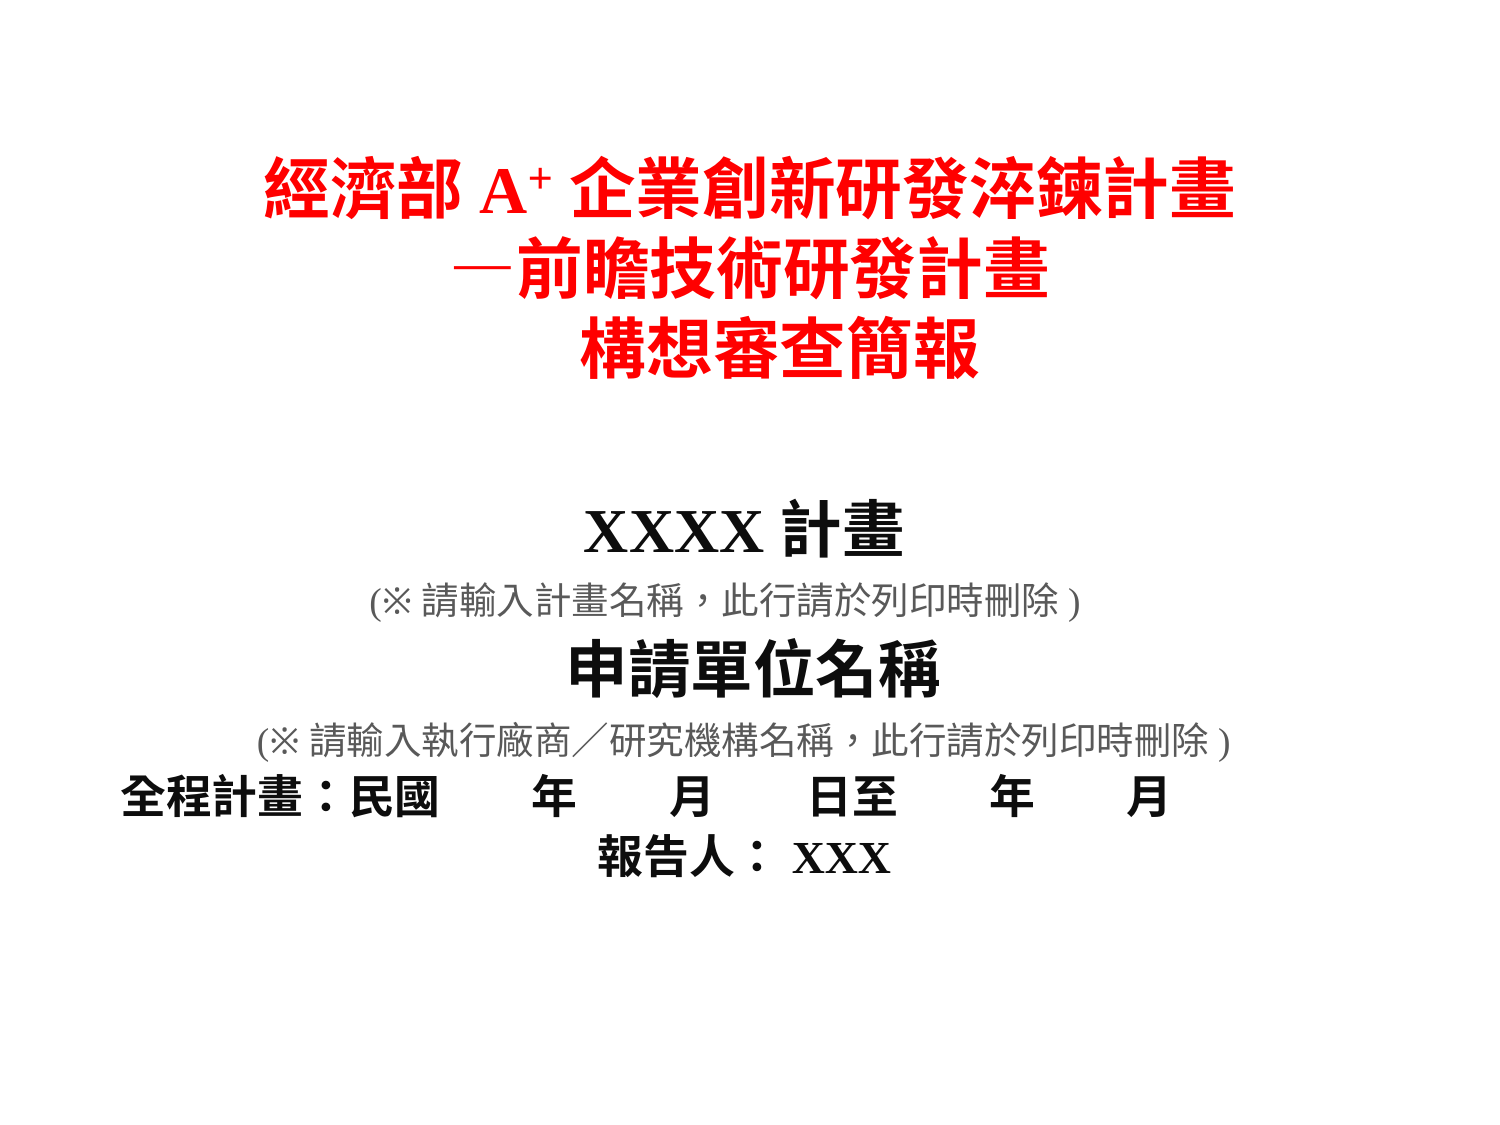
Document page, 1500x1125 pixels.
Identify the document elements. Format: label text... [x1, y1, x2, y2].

text_box 經濟部A+企業創新研發淬鍊計畫 —前瞻技術研發計畫 構想審查簡報 [82, 102, 1418, 433]
text_box XXXX計畫 (※請輸入計畫名稱，此行請於列印時刪除) 申請單位名稱 (※請輸入執行廠商／研究機構名稱，此行請於列印時刪除) 全程計畫：民國 年 月 日至 年 月 報告人：XXX [41, 492, 1448, 932]
